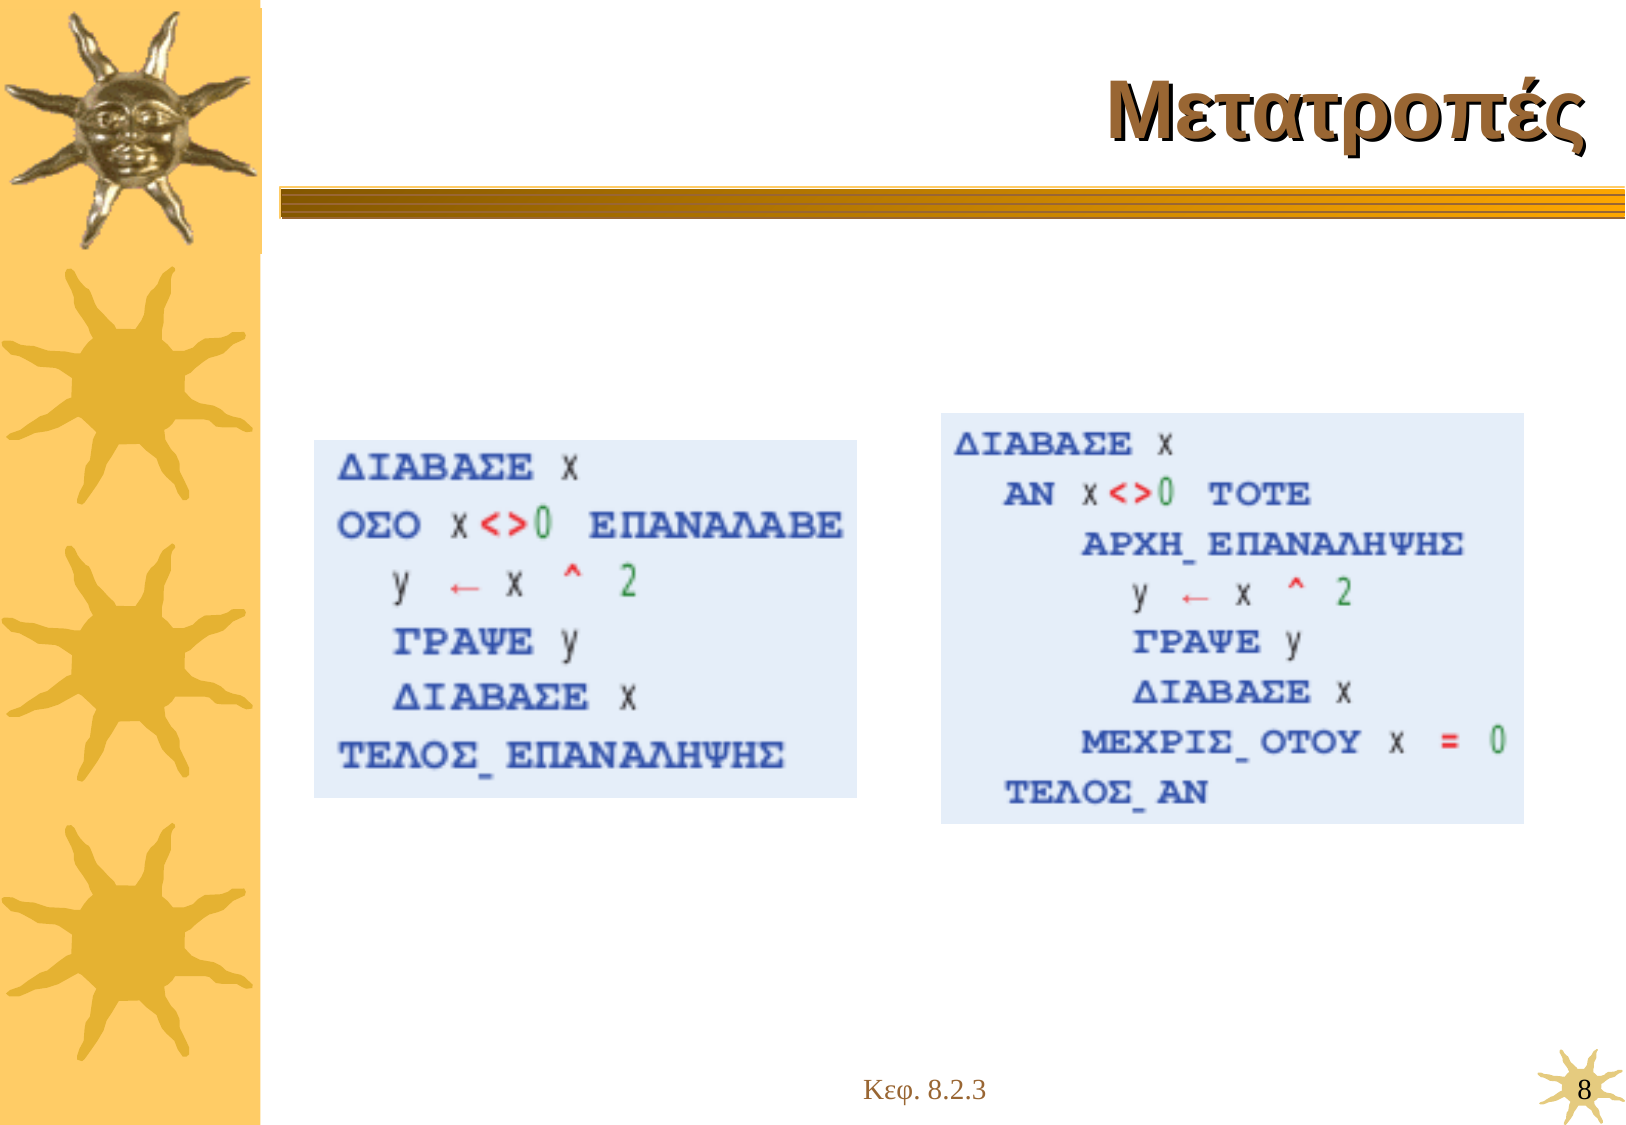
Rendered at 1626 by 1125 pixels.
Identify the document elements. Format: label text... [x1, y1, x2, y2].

picture [314, 440, 857, 798]
picture [941, 413, 1524, 824]
picture [1, 163, 262, 254]
text_box Μετατροπές [0, 0, 1625, 163]
